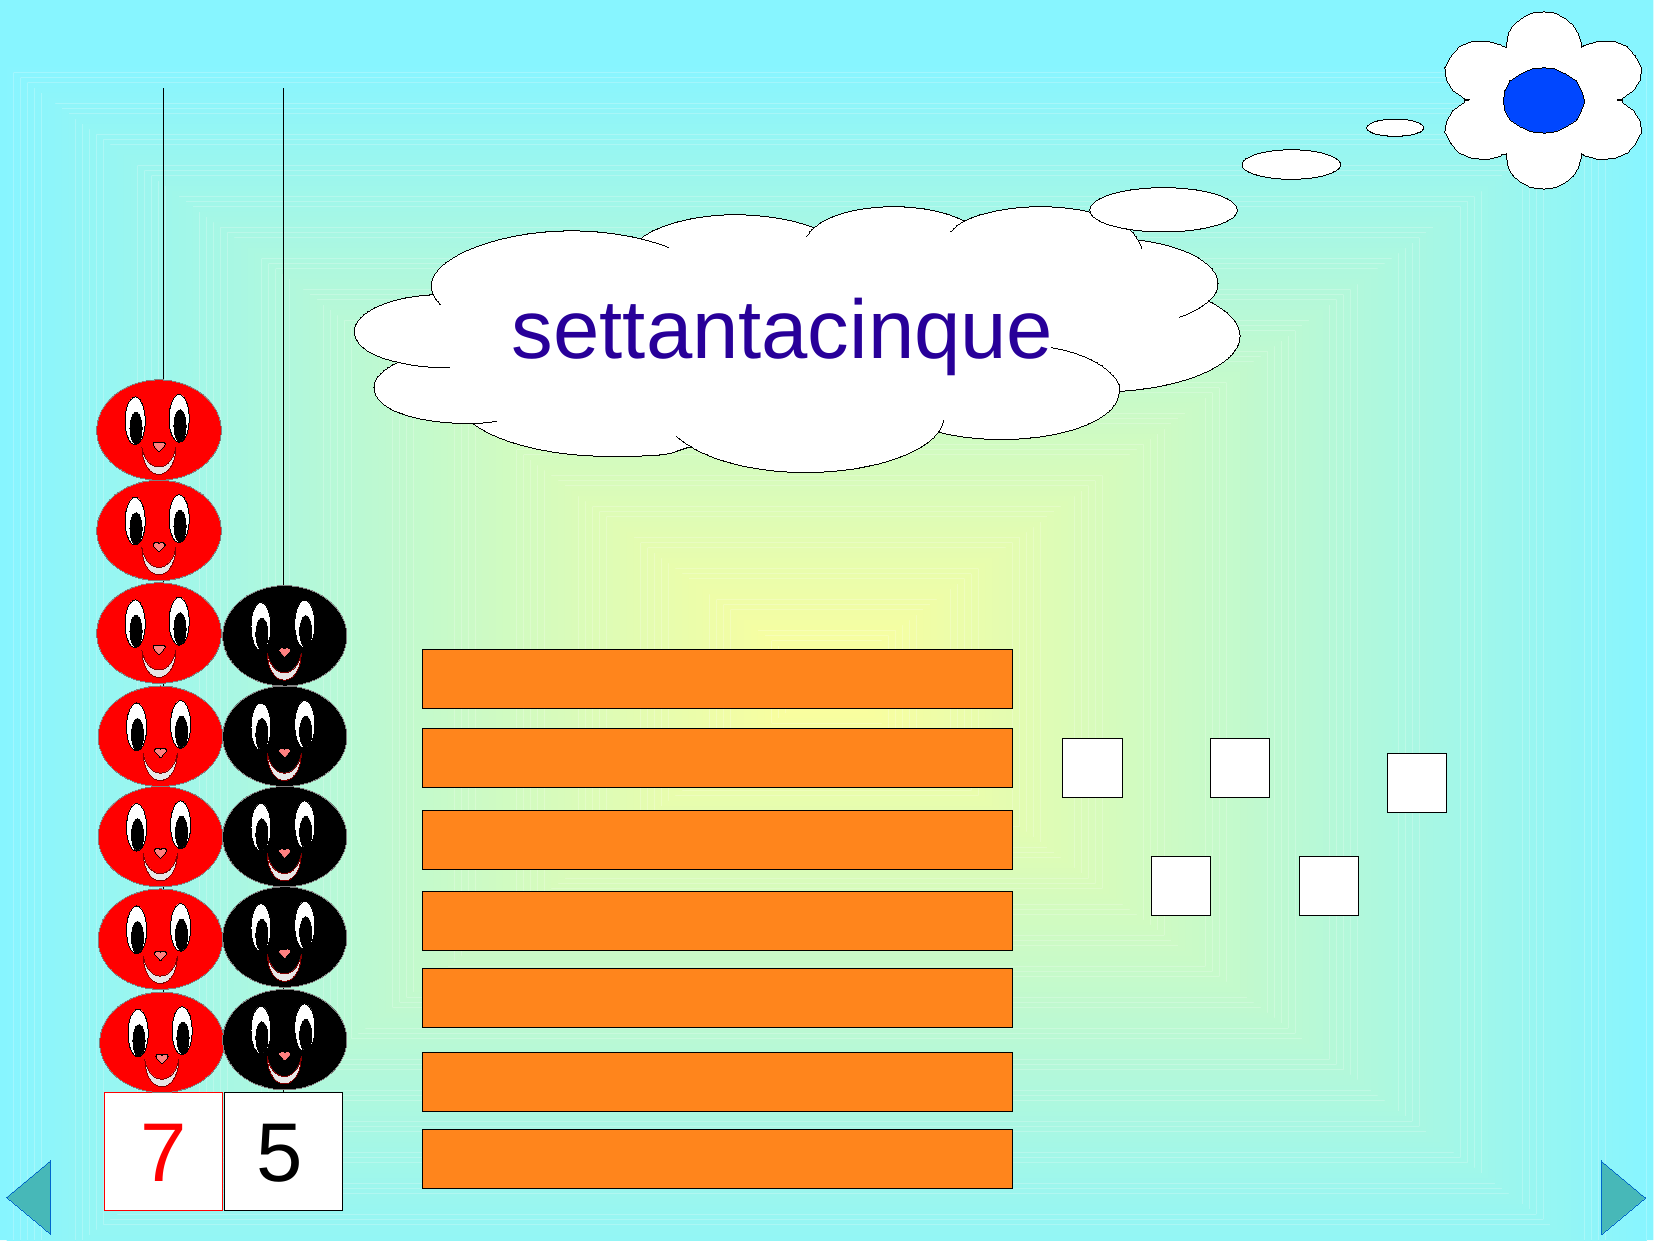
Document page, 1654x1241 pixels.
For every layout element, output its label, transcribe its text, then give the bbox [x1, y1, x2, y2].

text_box [1210, 738, 1270, 798]
text_box [104, 1207, 223, 1211]
text_box [422, 891, 1013, 951]
text_box settantacinque [472, 276, 1093, 384]
text_box [422, 1052, 1013, 1112]
text_box [96, 379, 222, 581]
text_box [422, 810, 1013, 870]
text_box [224, 1092, 343, 1098]
text_box [96, 582, 347, 990]
text_box 7 5 [88, 1098, 355, 1207]
text_box [422, 728, 1013, 788]
text_box [422, 649, 1013, 709]
text_box [224, 1207, 343, 1211]
text_box [1242, 149, 1341, 180]
text_box [1299, 856, 1359, 916]
text_box [1151, 856, 1211, 916]
text_box [1062, 738, 1123, 798]
text_box [1366, 119, 1424, 137]
text_box [422, 968, 1013, 1028]
text_box [1444, 11, 1642, 190]
text_box [1601, 1160, 1646, 1235]
text_box [99, 989, 347, 1098]
text_box [1387, 753, 1447, 813]
text_box [422, 1129, 1013, 1189]
text_box [354, 187, 1241, 473]
text_box [6, 1160, 51, 1235]
